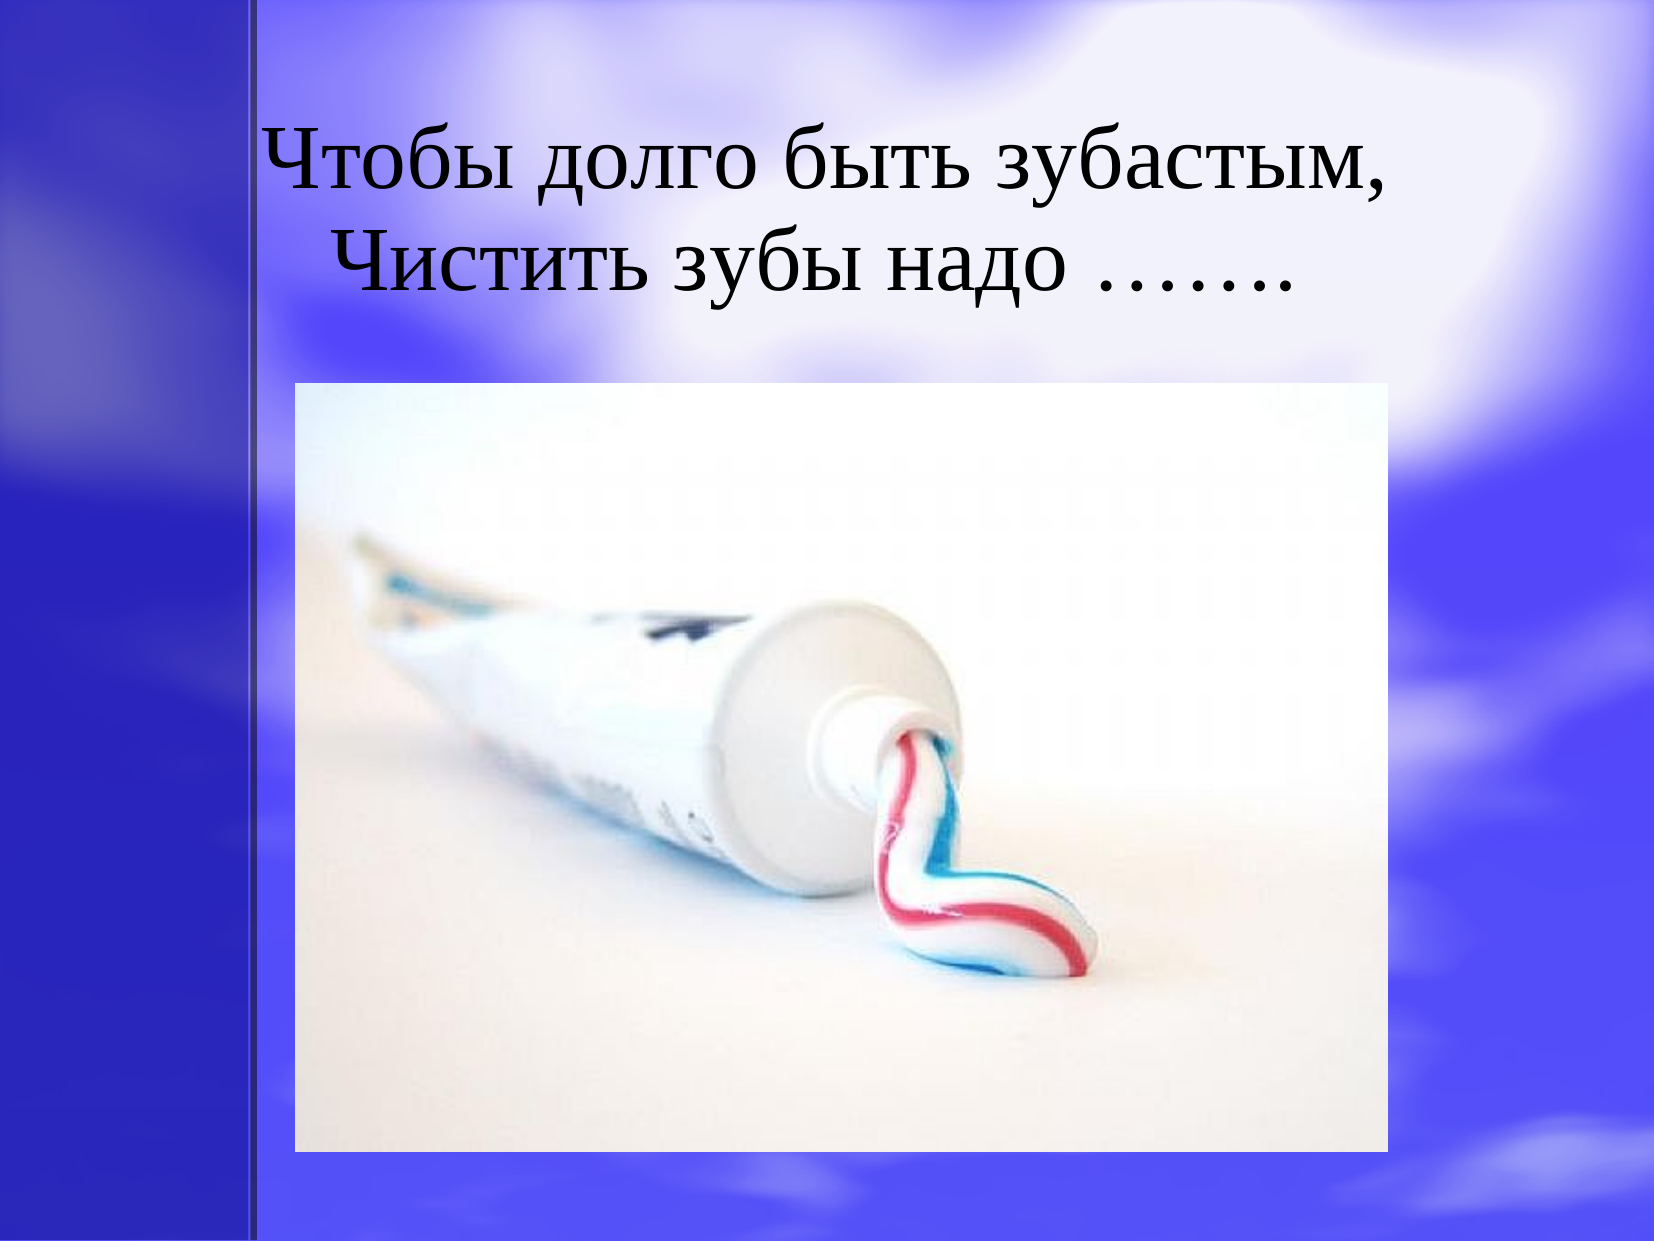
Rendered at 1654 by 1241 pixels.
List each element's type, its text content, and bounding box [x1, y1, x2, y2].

picture [295, 383, 1388, 1152]
title Чтобы долго быть зубастым, Чистить зубы надо ……. [119, 104, 1533, 313]
